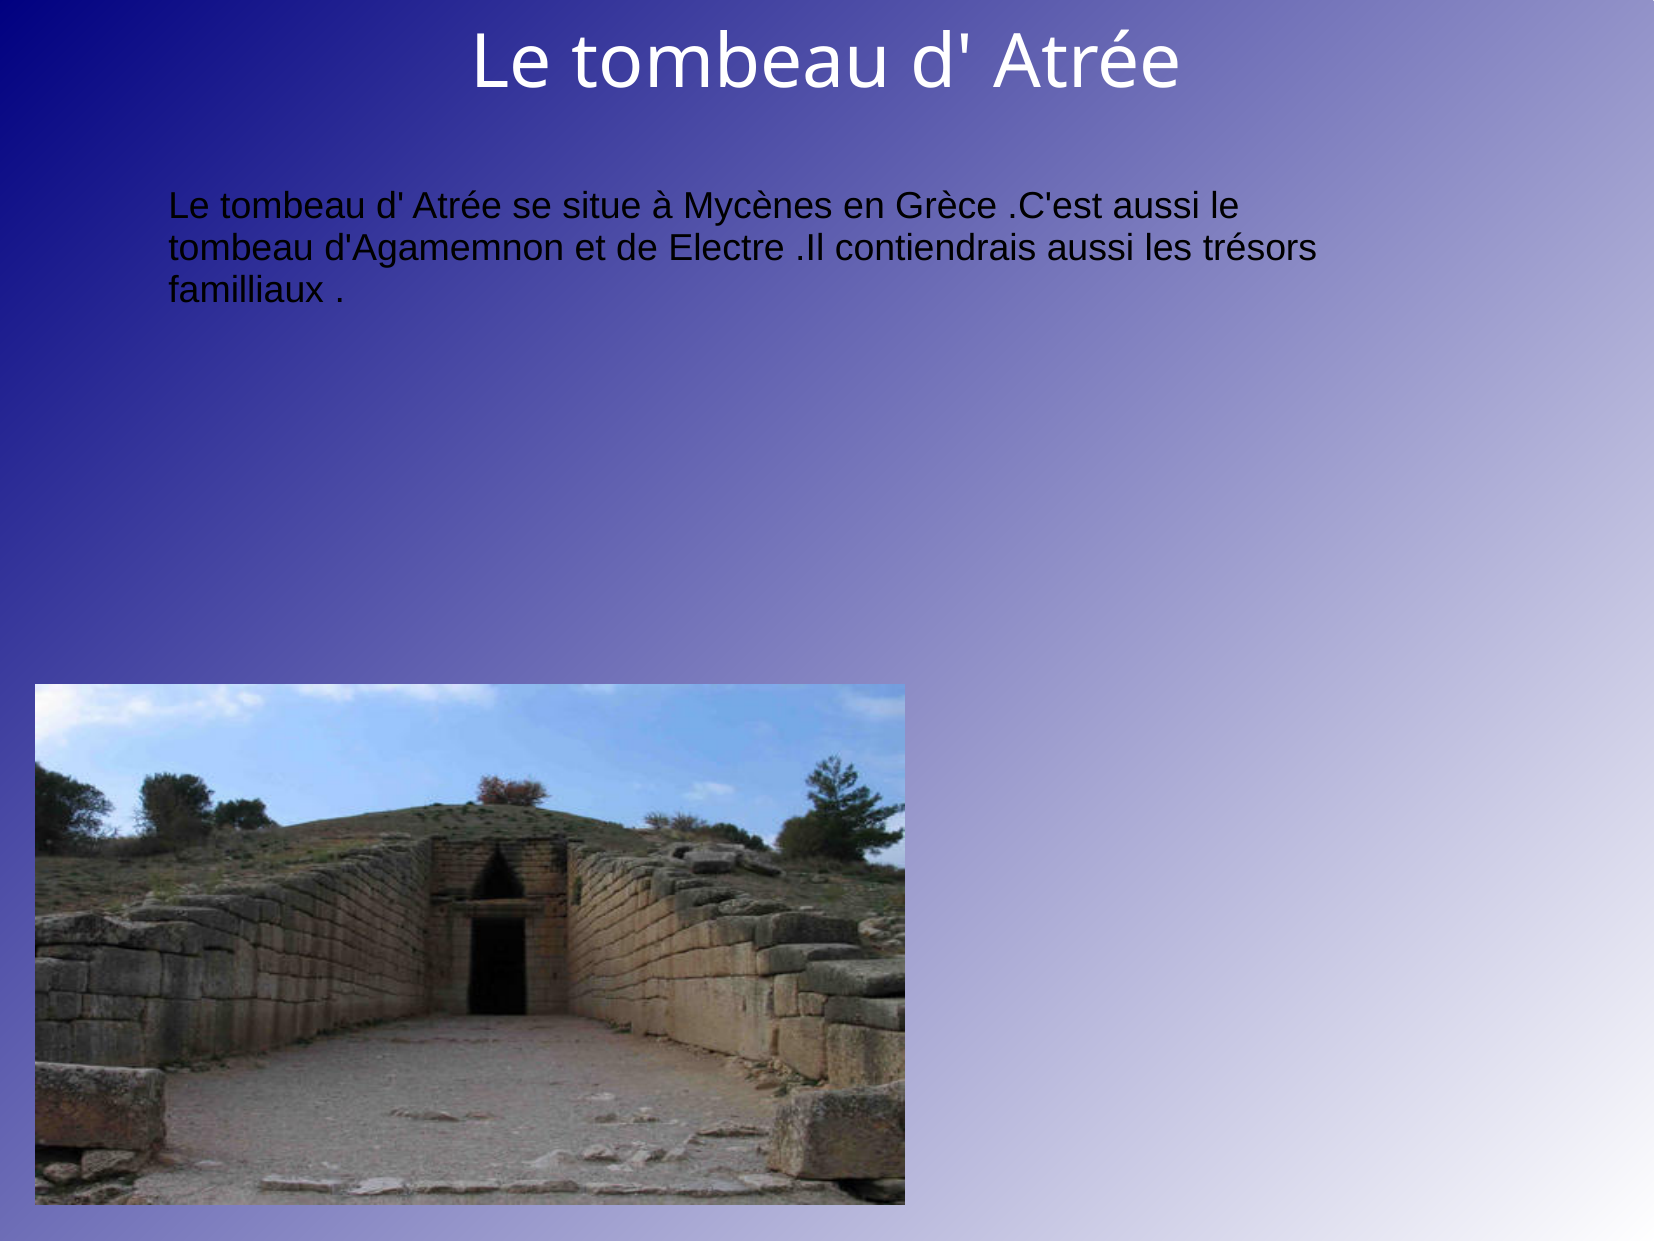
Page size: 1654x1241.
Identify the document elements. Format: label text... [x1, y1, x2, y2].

picture [35, 684, 905, 1205]
text_box Le tombeau d' Atrée se situe à Mycènes en Grèce .C'est aussi le tombeau d'Agamemnon et de Electre .Il contiendrais aussi les trésors familliaux . [153, 177, 1394, 318]
text_box Le tombeau d' Atrée [0, 0, 1654, 120]
